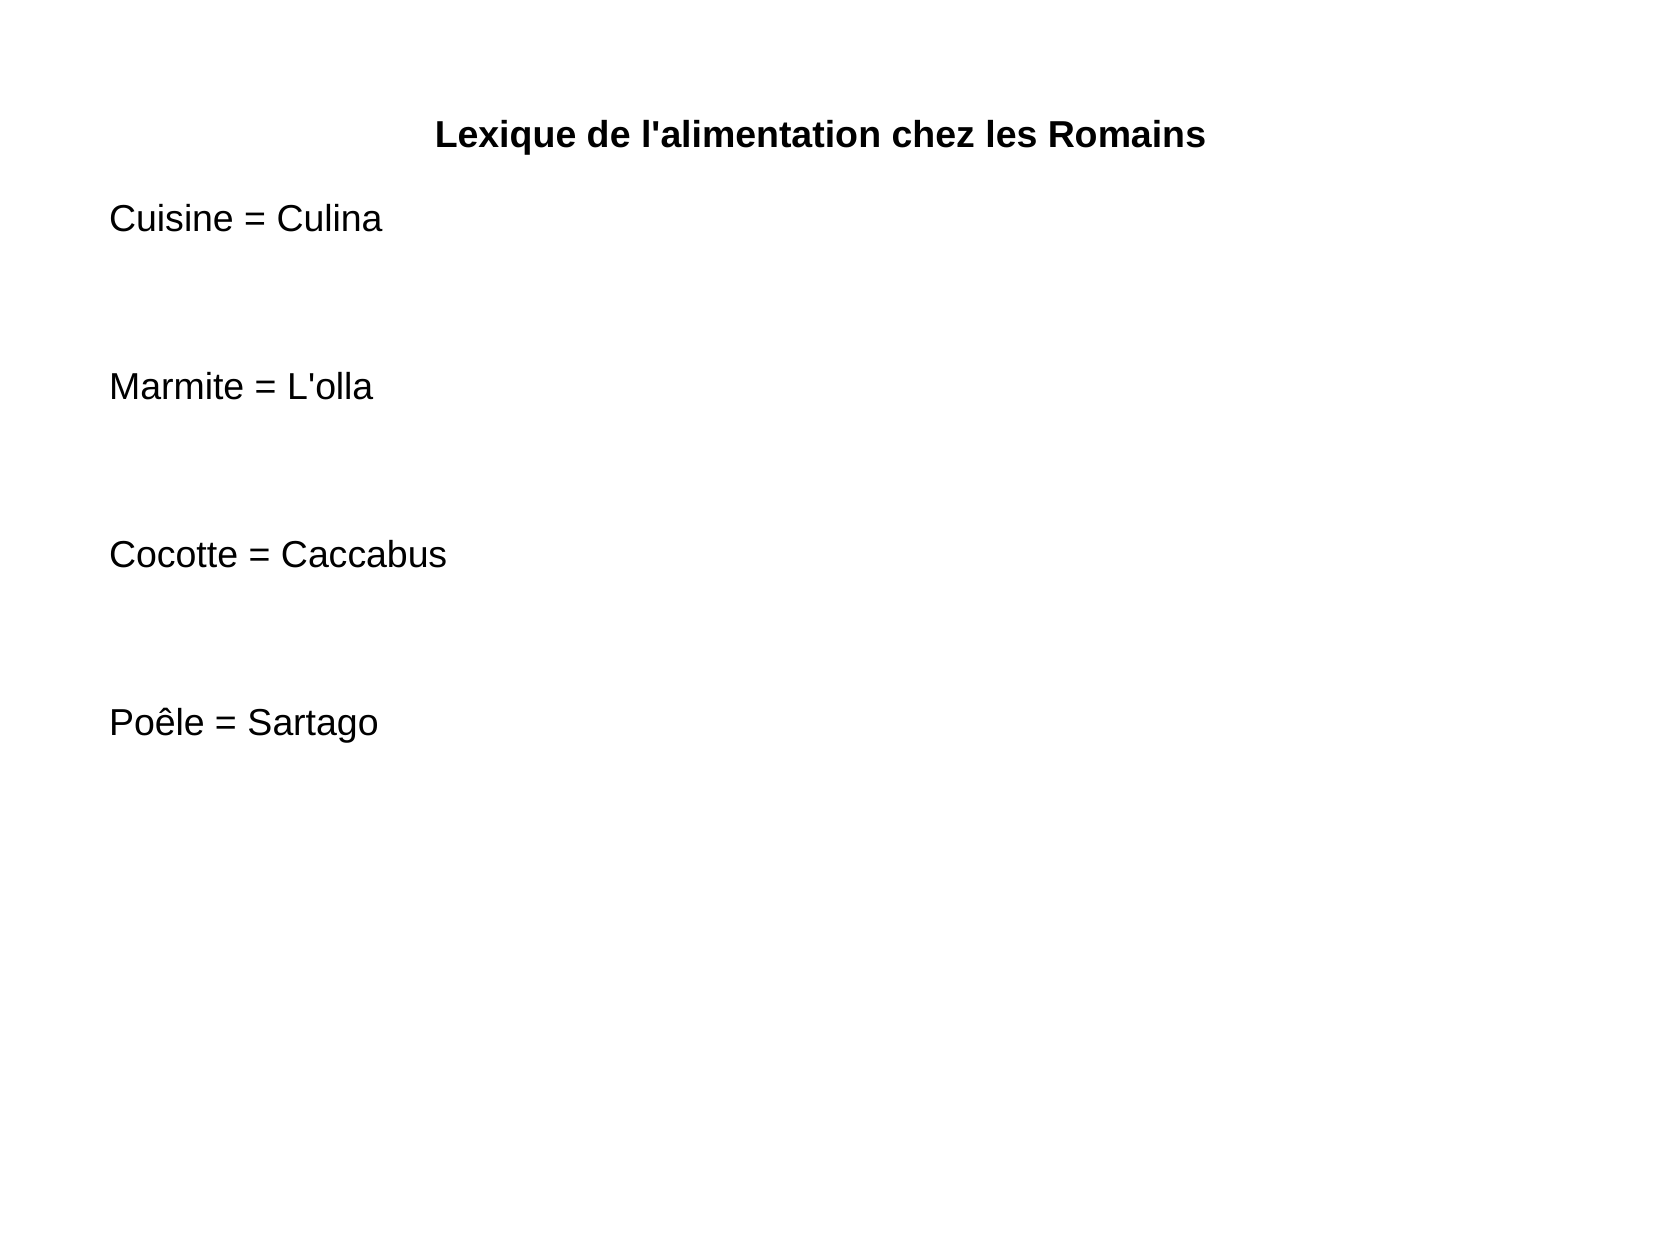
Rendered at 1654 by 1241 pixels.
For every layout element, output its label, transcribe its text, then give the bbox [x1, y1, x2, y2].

text_box Lexique de l'alimentation chez les Romains Cuisine = Culina Marmite = L'olla Cocotte = Caccabus Poêle = Sartago [94, 106, 1548, 1090]
